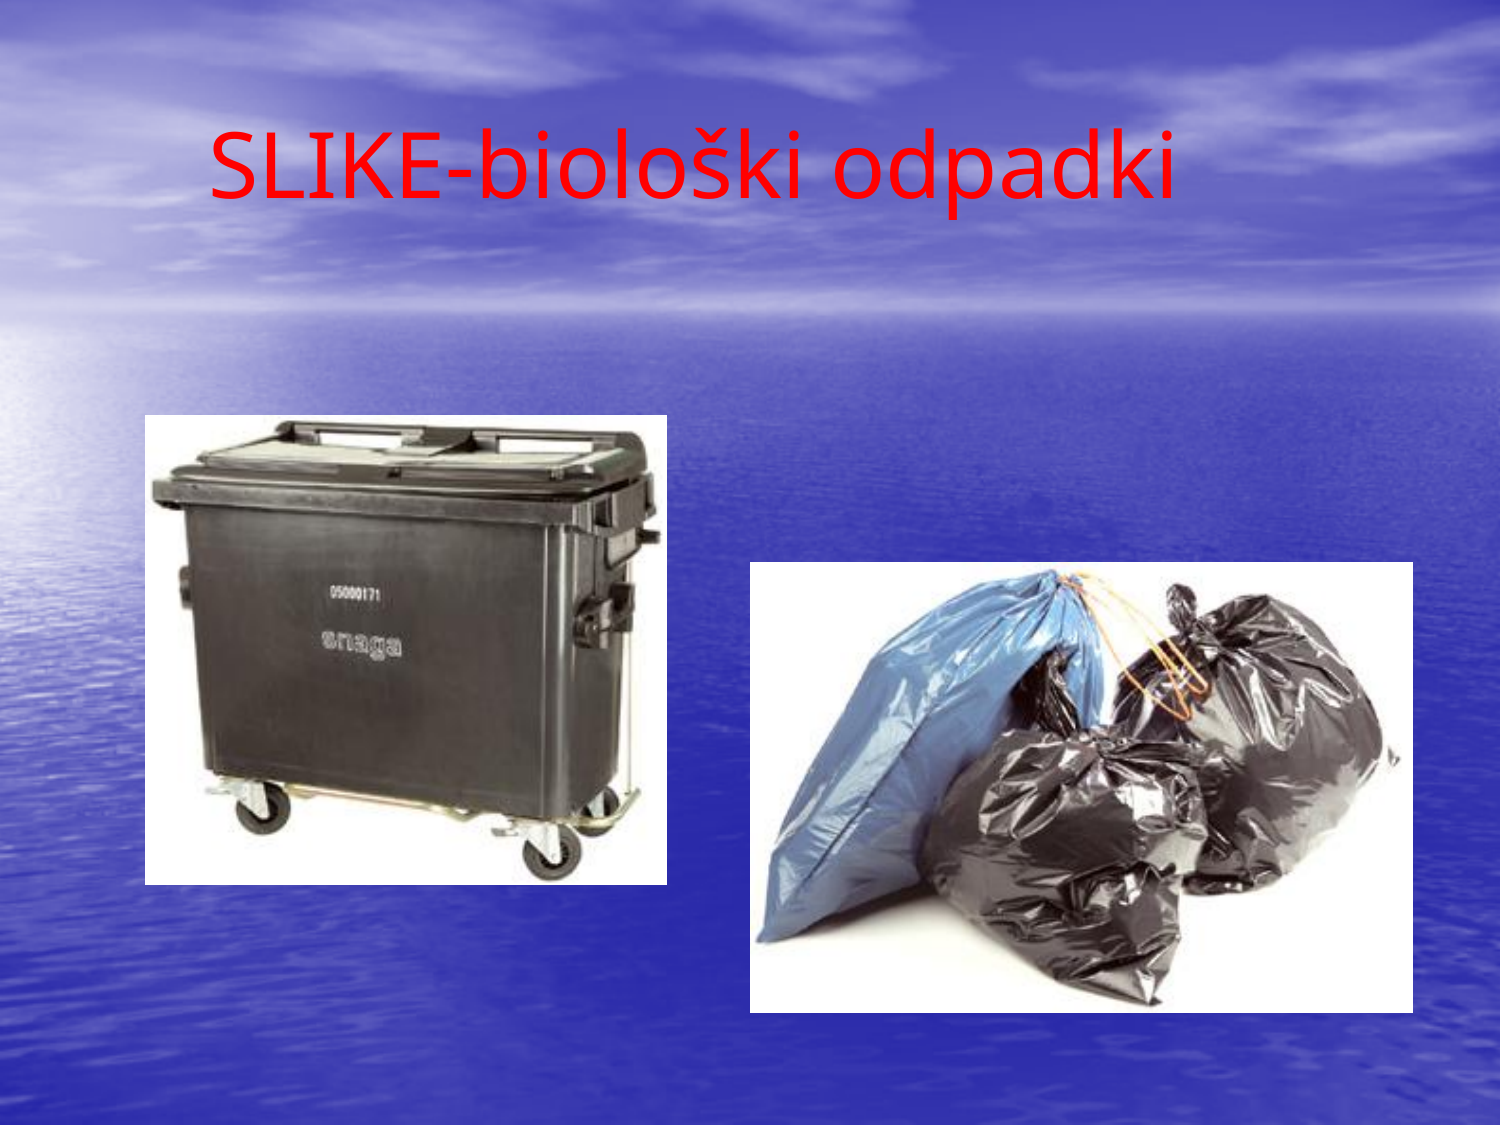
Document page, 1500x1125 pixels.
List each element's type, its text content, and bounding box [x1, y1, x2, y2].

title SLIKE-biološki odpadki [75, 47, 1425, 275]
picture [0, 0, 1500, 1125]
